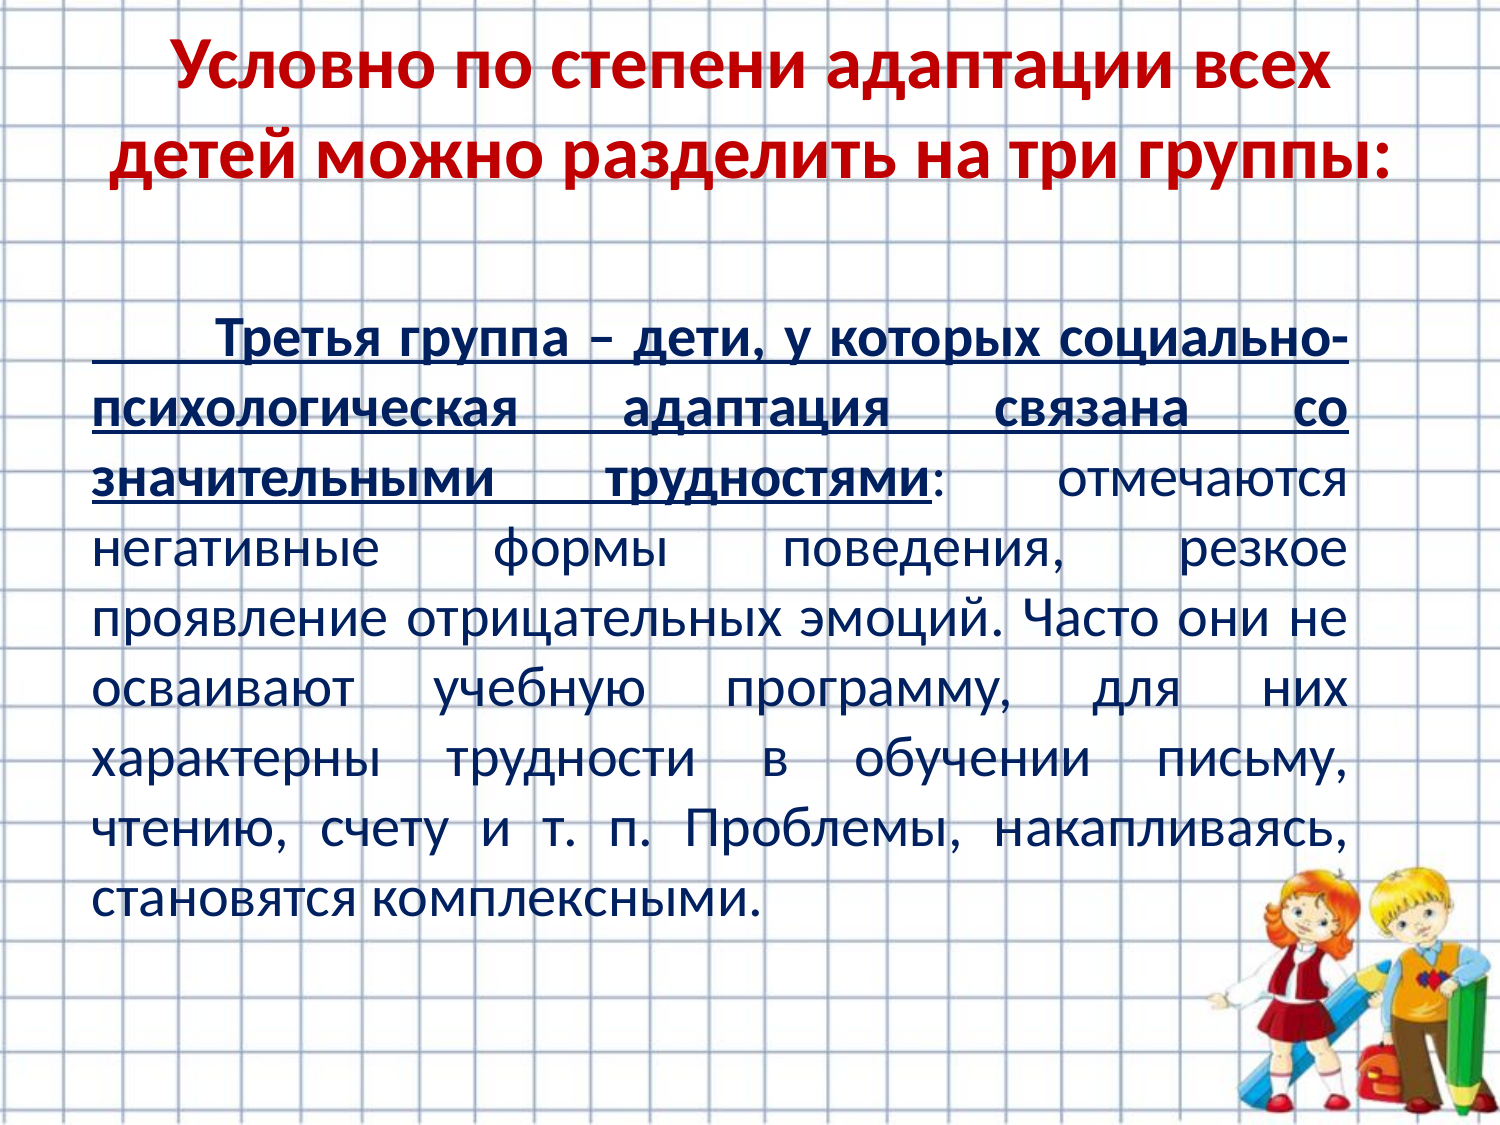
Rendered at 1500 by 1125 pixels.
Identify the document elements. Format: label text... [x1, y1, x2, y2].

title Условно по степени адаптации всех детей можно разделить на три группы: [76, 54, 1427, 243]
picture [0, 0, 1500, 1125]
list Третья группа – дети, у которых социально-психологическая адаптация связана со значительными трудностями: отмечаются негативные формы поведения, резкое проявление отрицательных эмоций. Часто они не осваивают учебную программу, для них характерны трудности в обучении письму, чтению, счету и т. п. Проблемы, накапливаясь, становятся комплексными. [76, 290, 1365, 1094]
